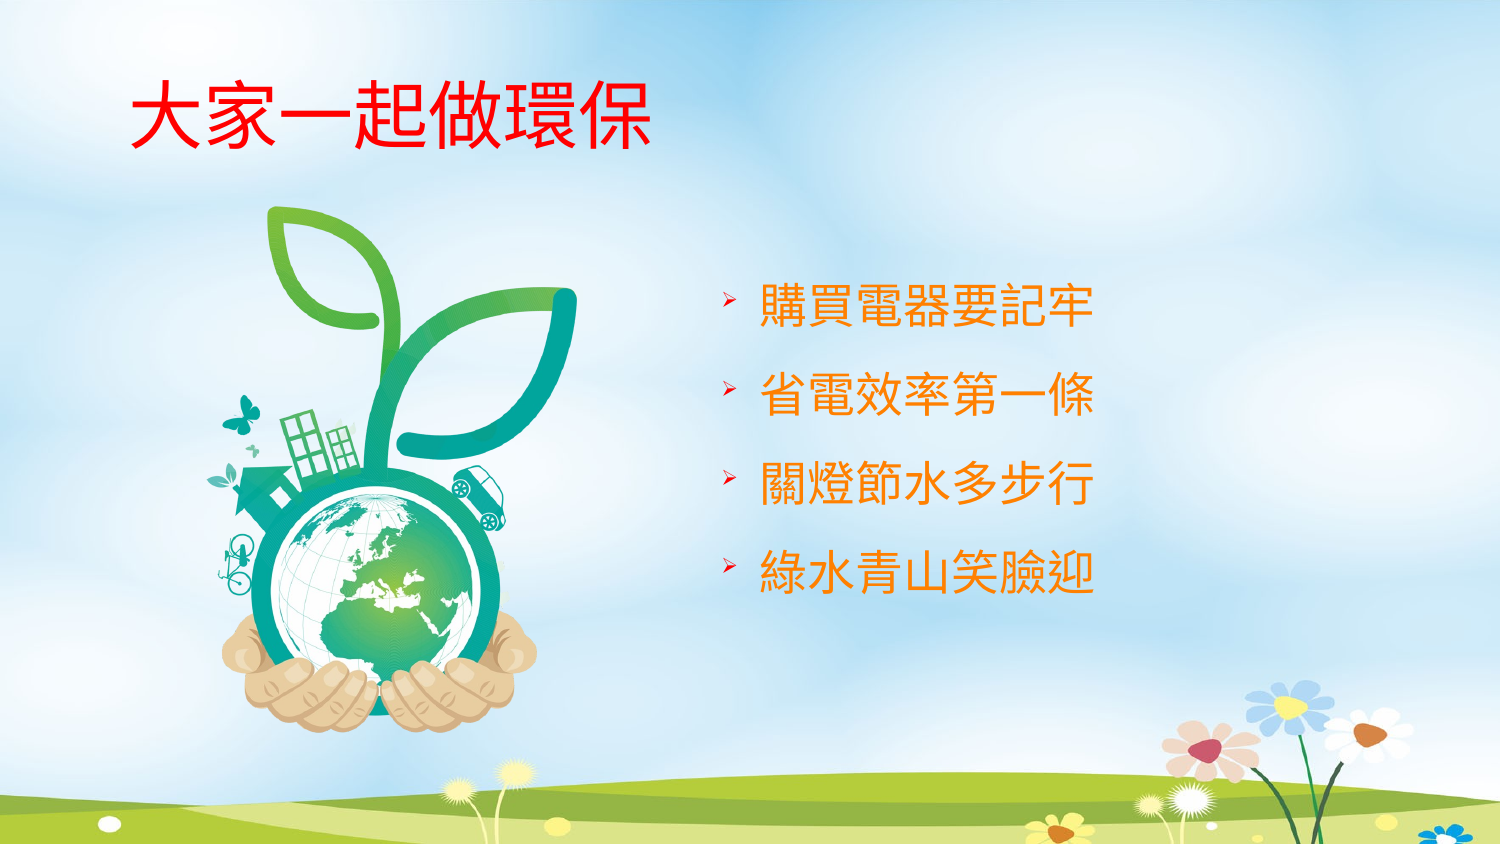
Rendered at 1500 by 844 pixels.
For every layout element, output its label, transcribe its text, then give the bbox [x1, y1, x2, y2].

title 大家一起做環保 [75, 33, 1425, 175]
list 購買電器要記牢 省電效率第一條 關燈節水多步行 綠水青山笑臉迎 [708, 189, 1270, 680]
picture [0, 0, 1500, 844]
